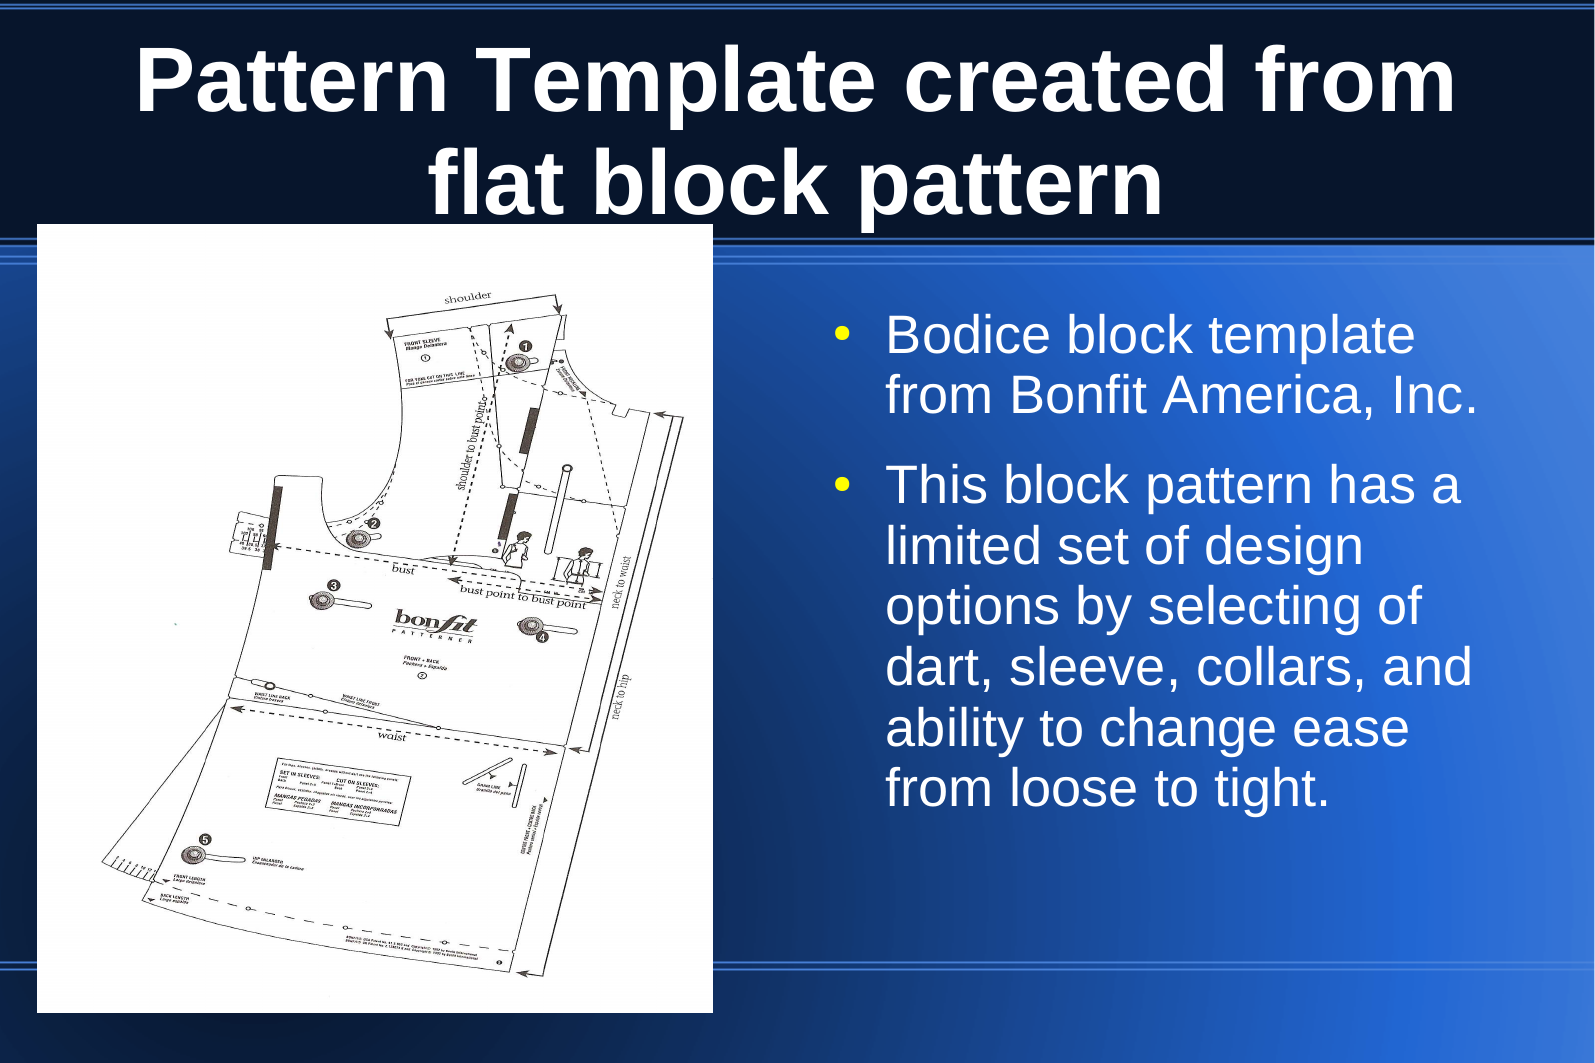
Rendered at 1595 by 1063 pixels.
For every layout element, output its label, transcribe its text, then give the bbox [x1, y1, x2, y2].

list Bodice block template from Bonfit America, Inc. This block pattern has a limited set of design options by selecting of dart, sleeve, collars, and ability to change ease from loose to tight. [814, 304, 1516, 907]
picture [0, 0, 1595, 1063]
title Pattern Template created from flat block pattern [79, 28, 1515, 234]
